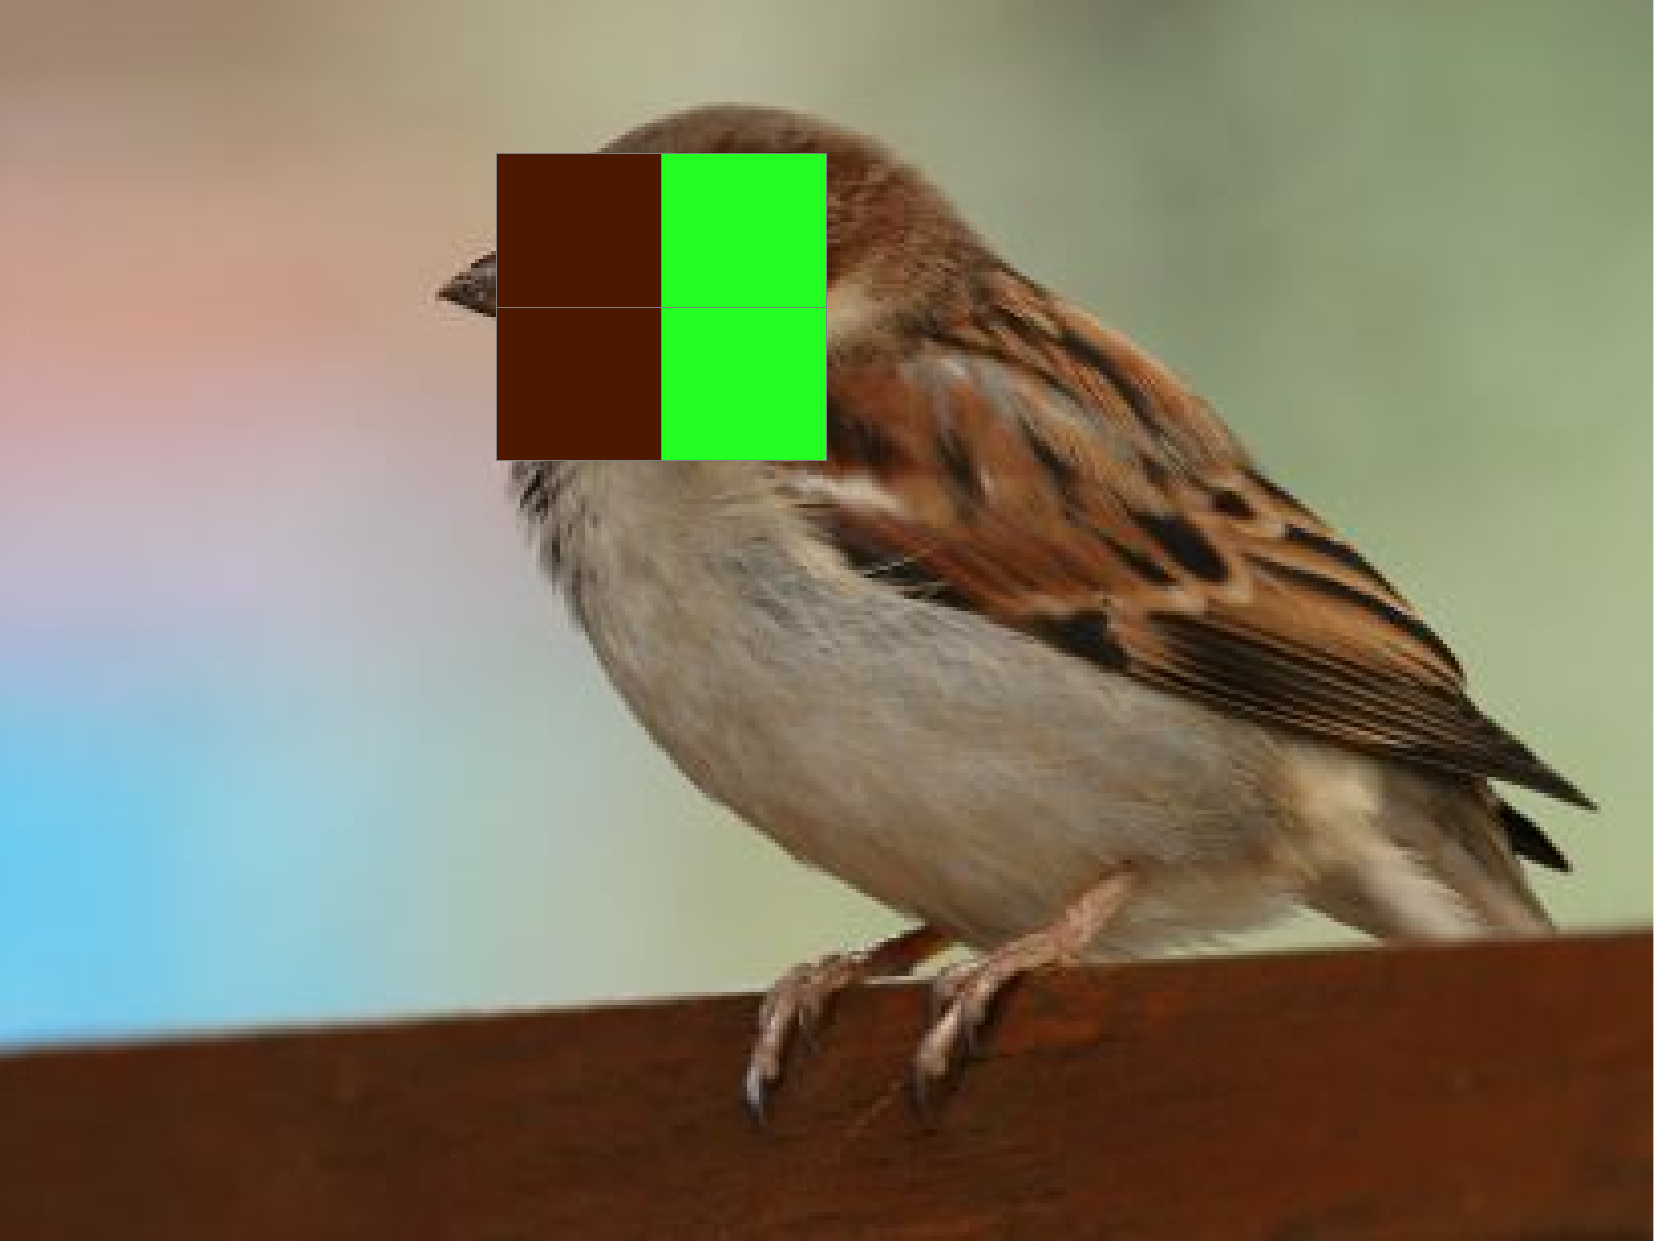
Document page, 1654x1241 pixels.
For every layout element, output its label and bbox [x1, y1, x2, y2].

picture [0, 0, 1654, 1241]
text_box [496, 153, 827, 461]
